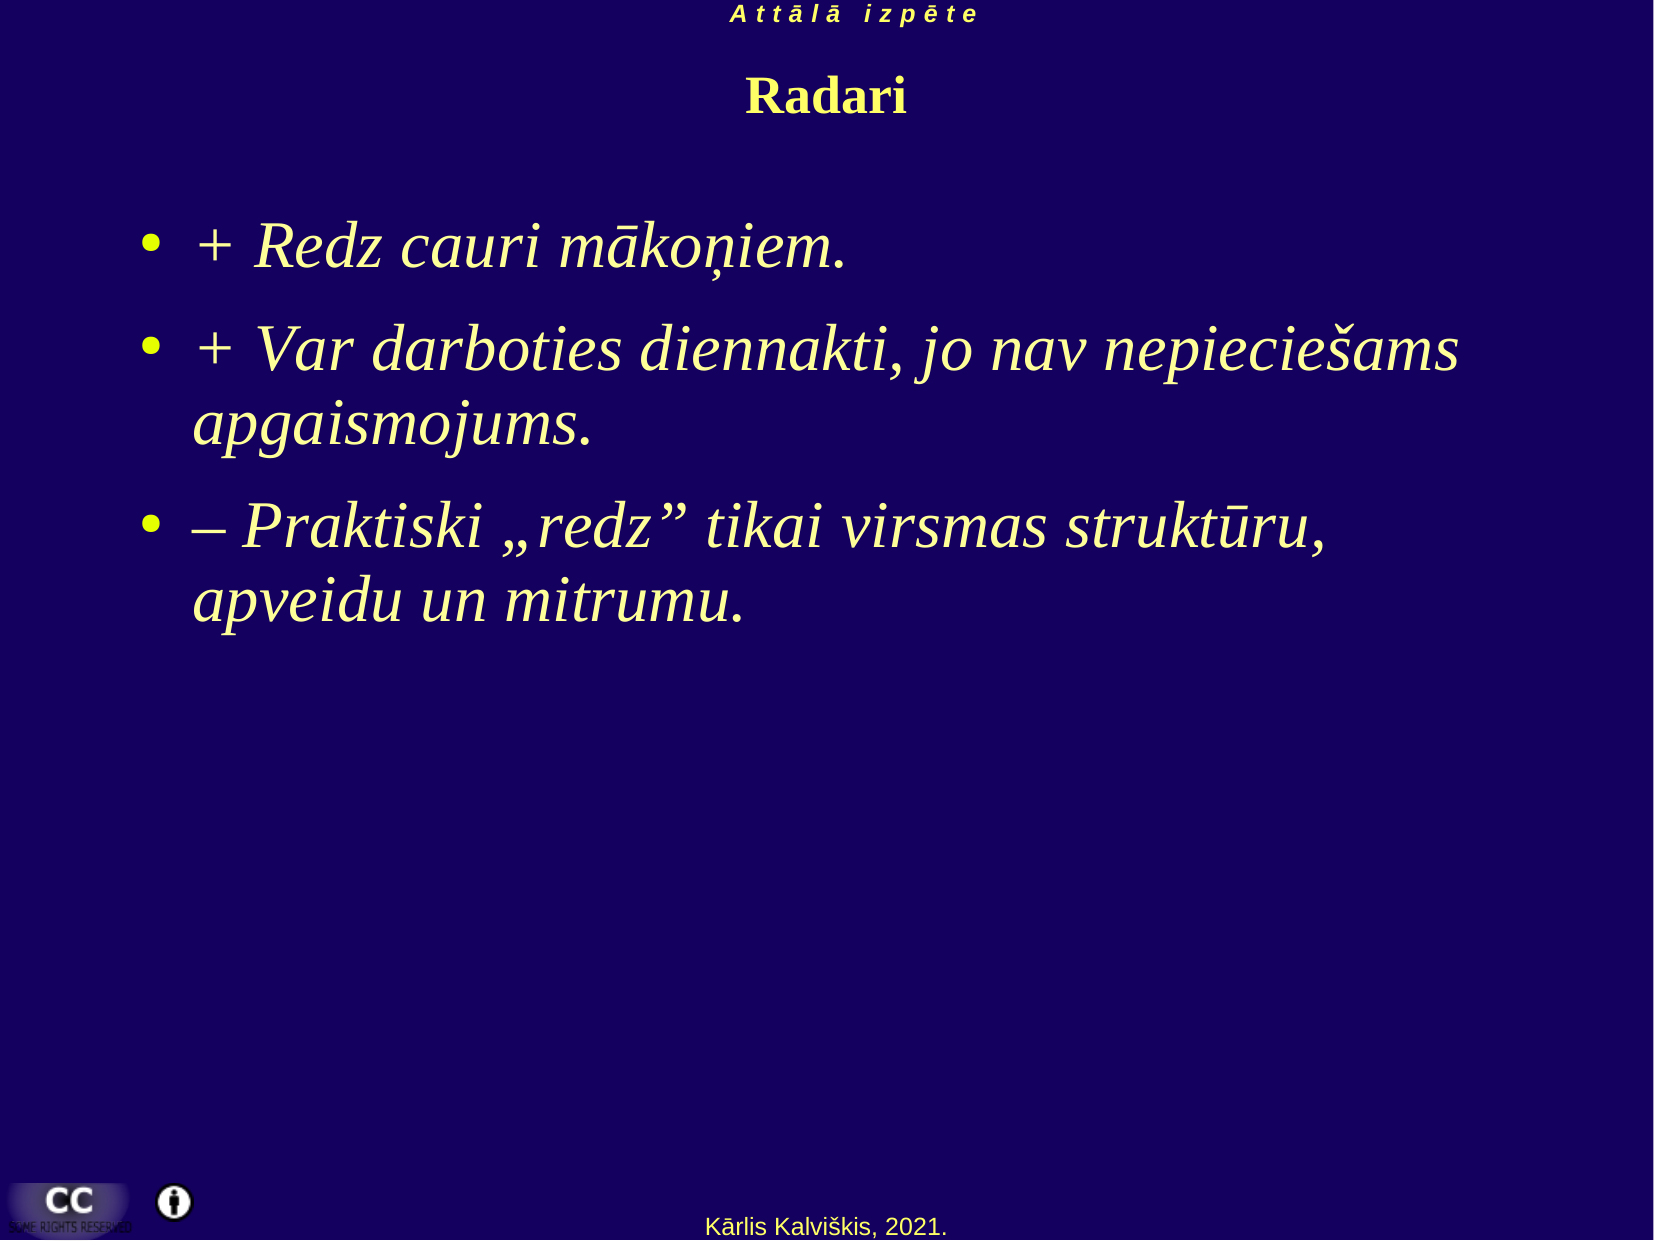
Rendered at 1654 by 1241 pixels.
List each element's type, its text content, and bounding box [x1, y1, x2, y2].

picture [0, 1183, 141, 1241]
title Radari [120, 65, 1533, 334]
list + Redz cauri mākoņiem. + Var darboties diennakti, jo nav nepieciešams apgaismojums. – Praktiski „redz” tikai virsmas struktūru, apveidu un mitrumu. [121, 207, 1534, 1127]
picture [155, 1183, 194, 1222]
